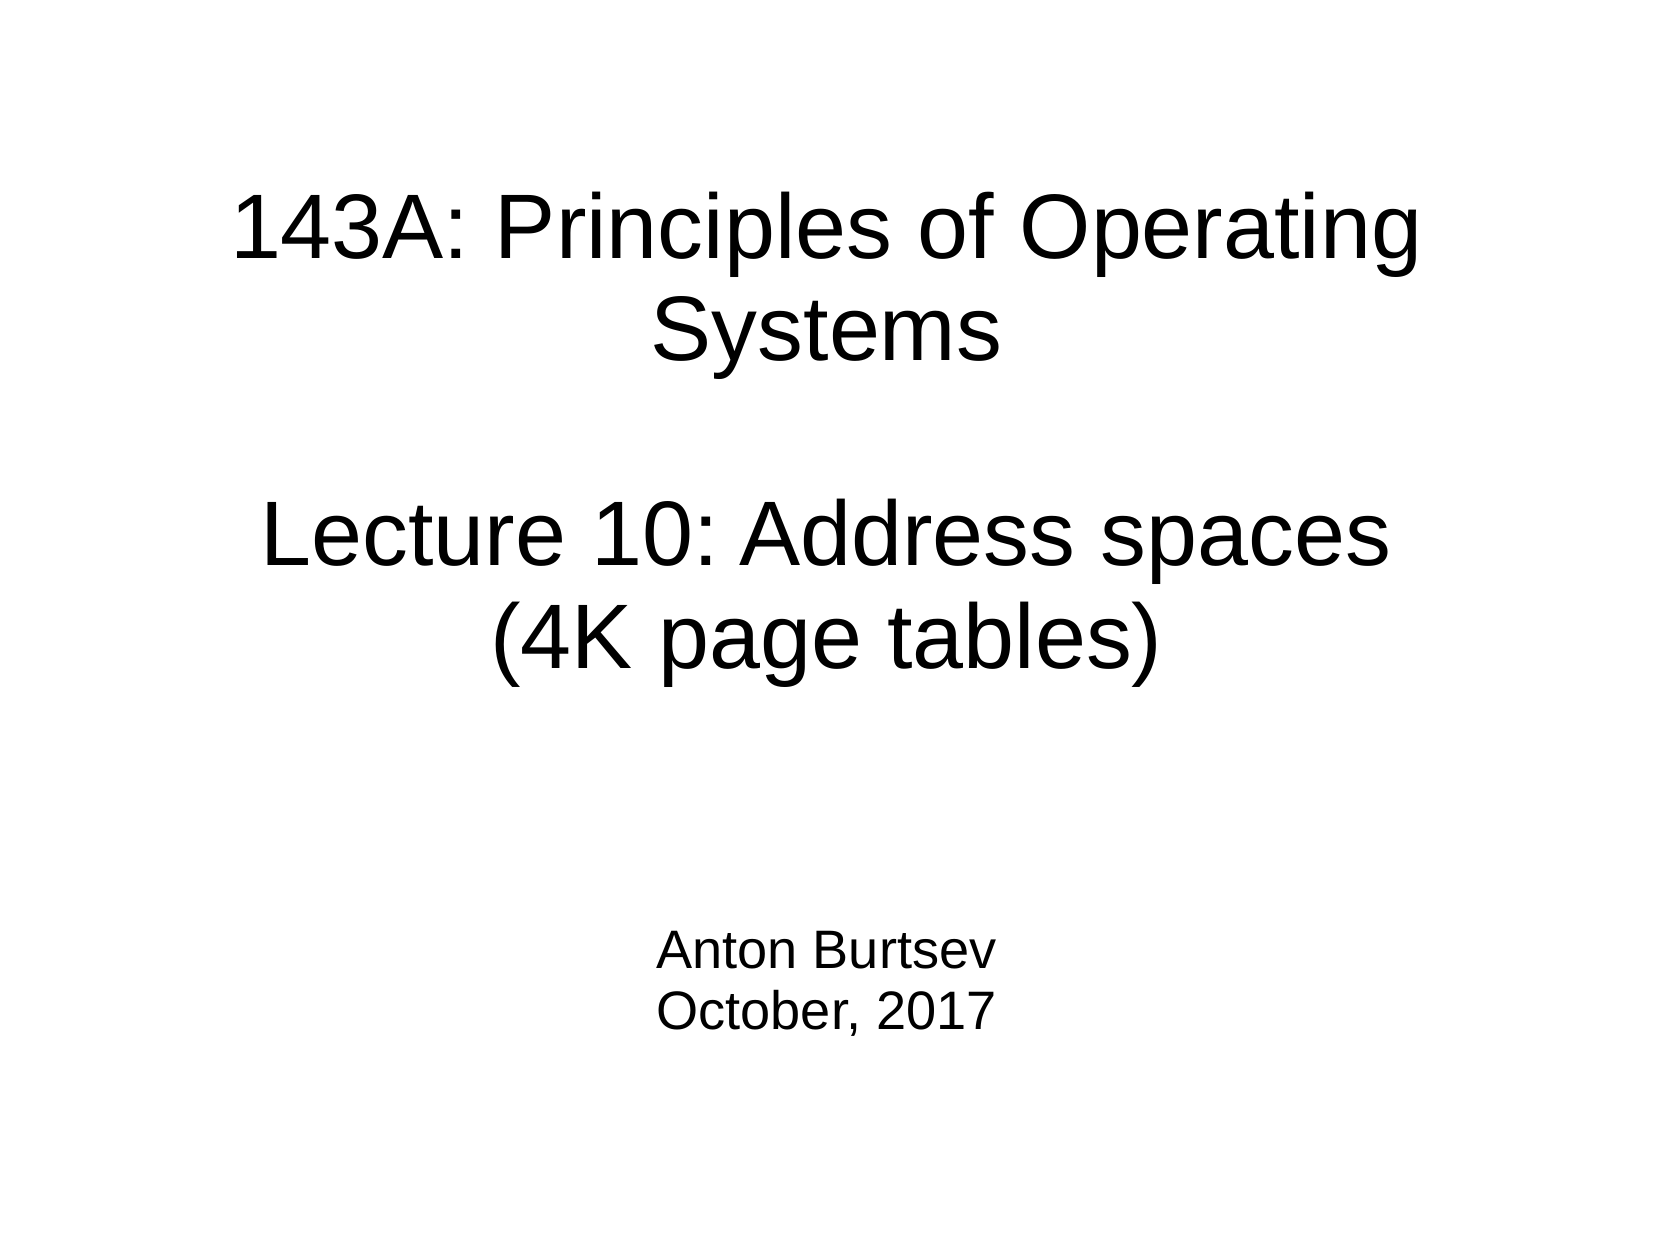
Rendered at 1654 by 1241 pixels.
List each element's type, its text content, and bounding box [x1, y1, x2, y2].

title 143A: Principles of Operating Systems Lecture 10: Address spaces (4K page tables) [82, 113, 1571, 637]
subtitle Anton Burtsev October, 2017 [82, 637, 1571, 1109]
